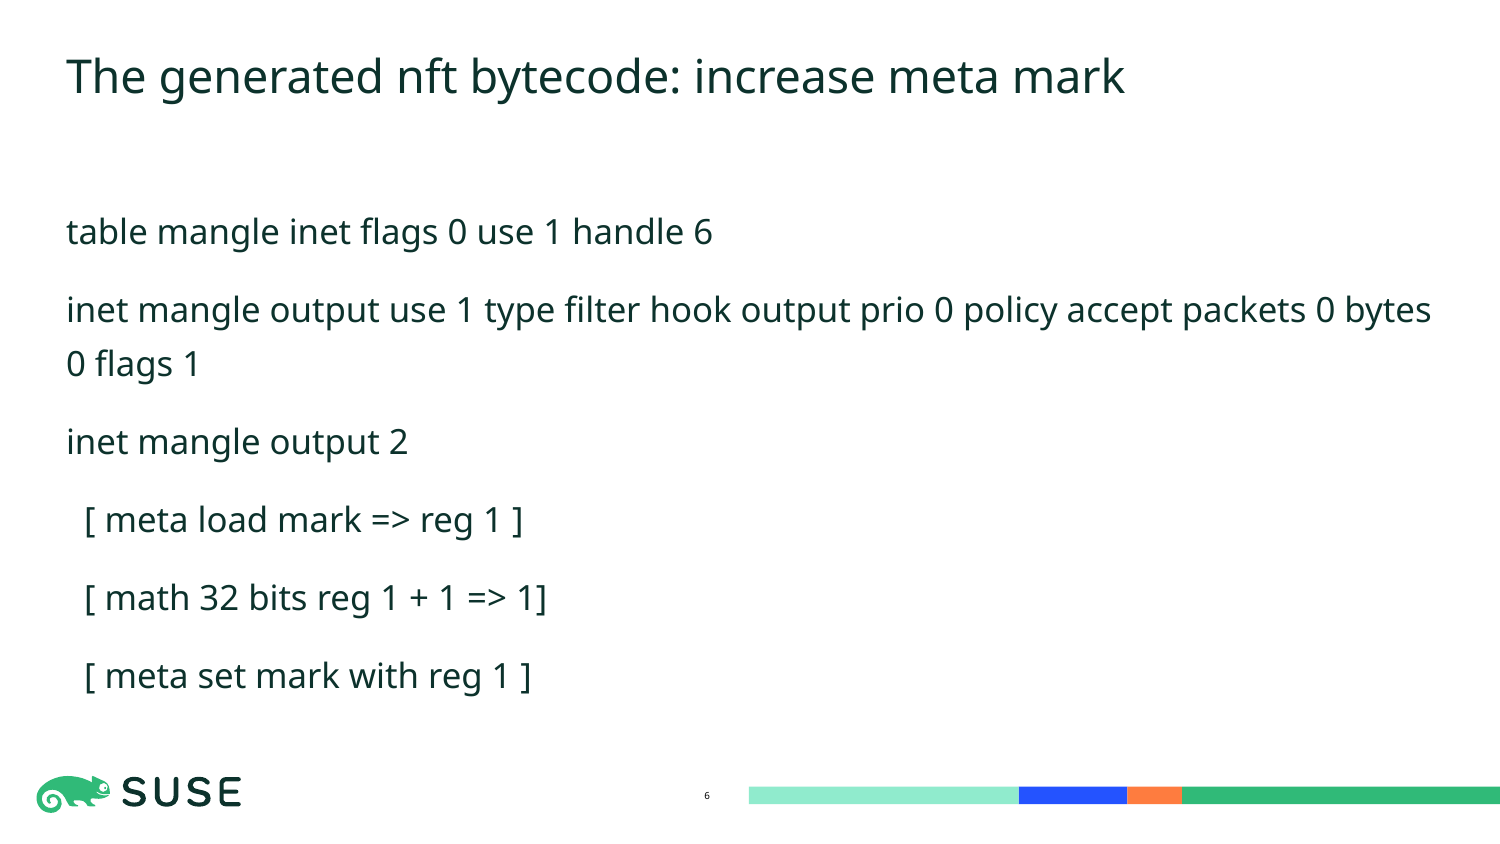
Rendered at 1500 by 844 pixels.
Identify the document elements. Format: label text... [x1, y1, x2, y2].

slide_number <number> [634, 773, 725, 818]
list table mangle inet flags 0 use 1 handle 6 inet mangle output use 1 type filter hook output prio 0 policy accept packets 0 bytes 0 flags 1 inet mangle output 2 [ meta load mark => reg 1 ] [ math 32 bits reg 1 + 1 => 1] [ meta set mark with reg 1 ] [51, 185, 1449, 715]
title The generated nft bytecode: increase meta mark [51, 28, 1449, 123]
